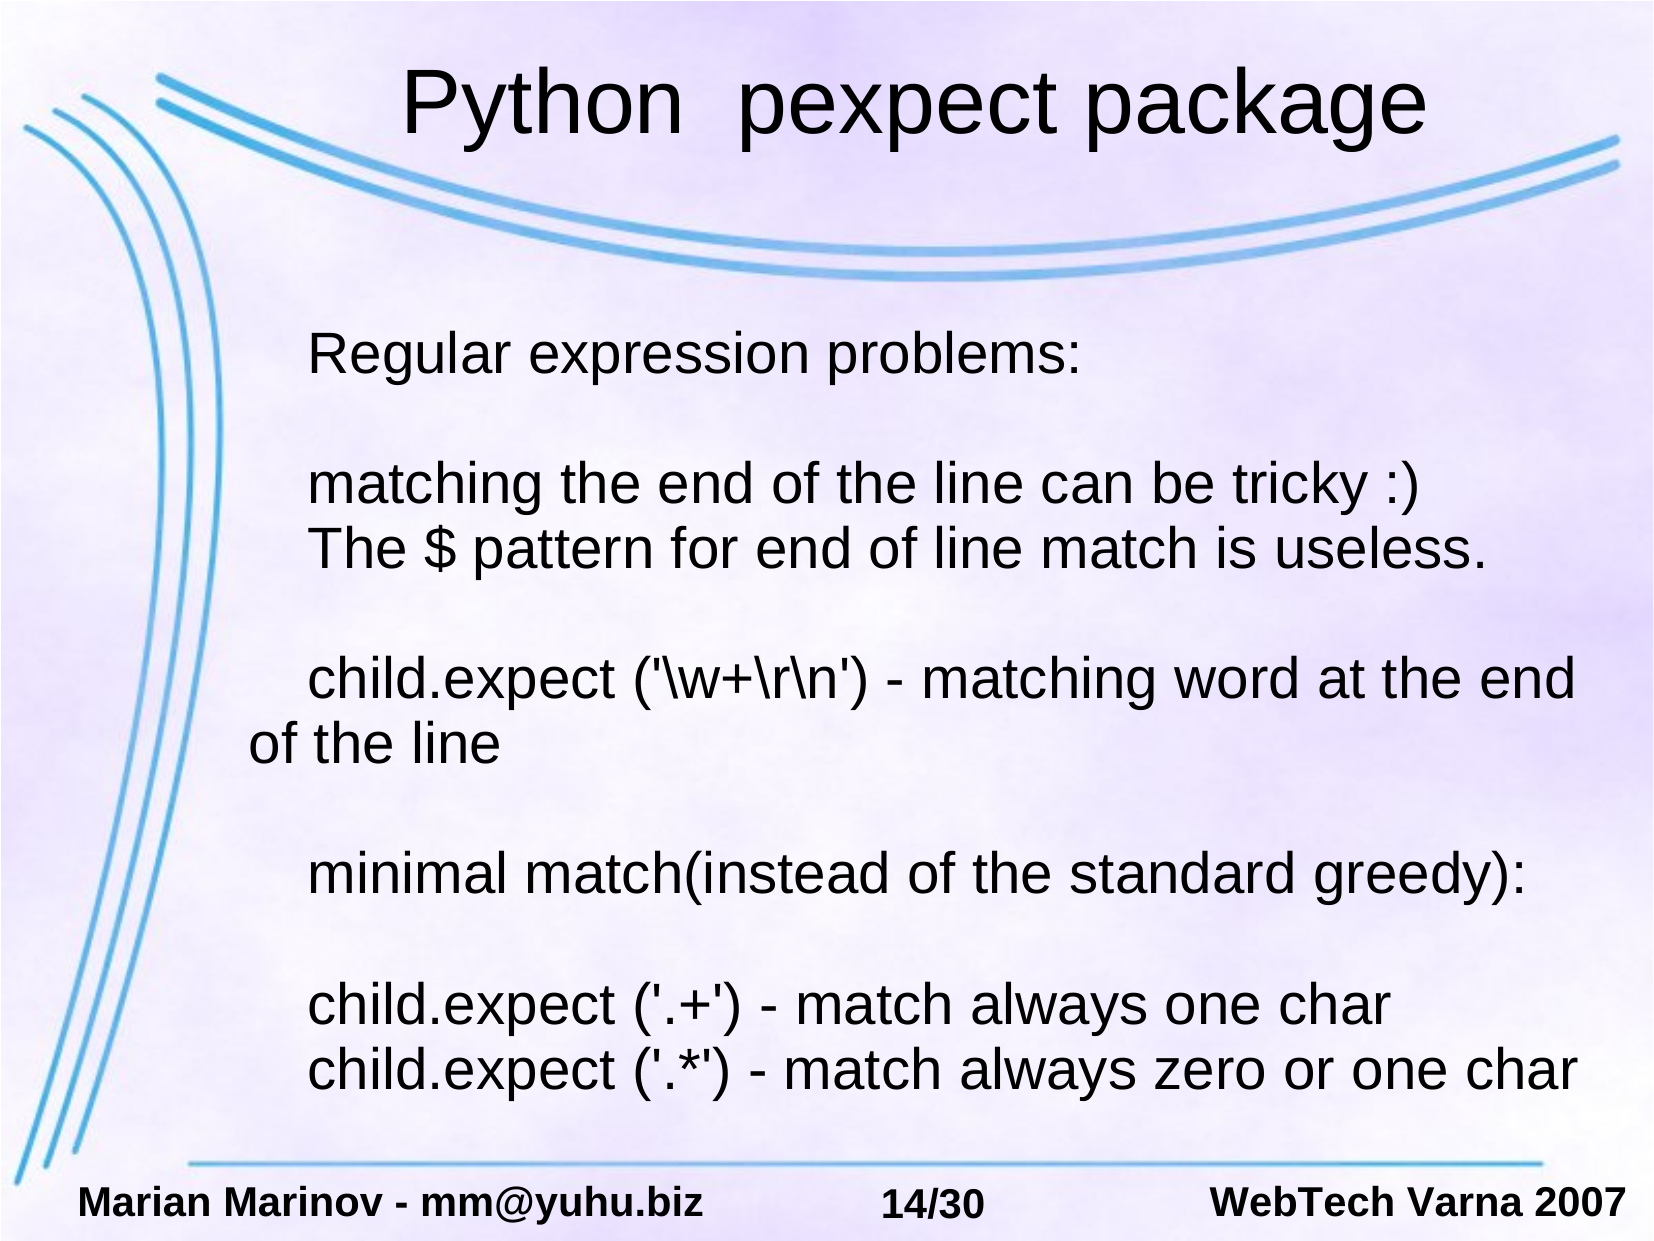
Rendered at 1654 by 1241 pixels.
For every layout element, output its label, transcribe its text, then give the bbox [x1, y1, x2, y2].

text_box WebTech Varna 2007 [1194, 1171, 1643, 1233]
title Python pexpect package [82, 49, 1571, 257]
text_box Marian Marinov - mm@yuhu.biz [62, 1171, 720, 1233]
text_box 14/30 [866, 1172, 1001, 1235]
subtitle Regular expression problems: matching the end of the line can be tricky :) The $ pattern for end of line match is useless. child.expect ('\w+\r\n') - matching word at the end of the line minimal match(instead of the standard greedy): child.expect ('.+') - match always one char child.expect ('.*') - match always zero or one char [82, 302, 1654, 1121]
picture [1, 1, 1654, 1241]
